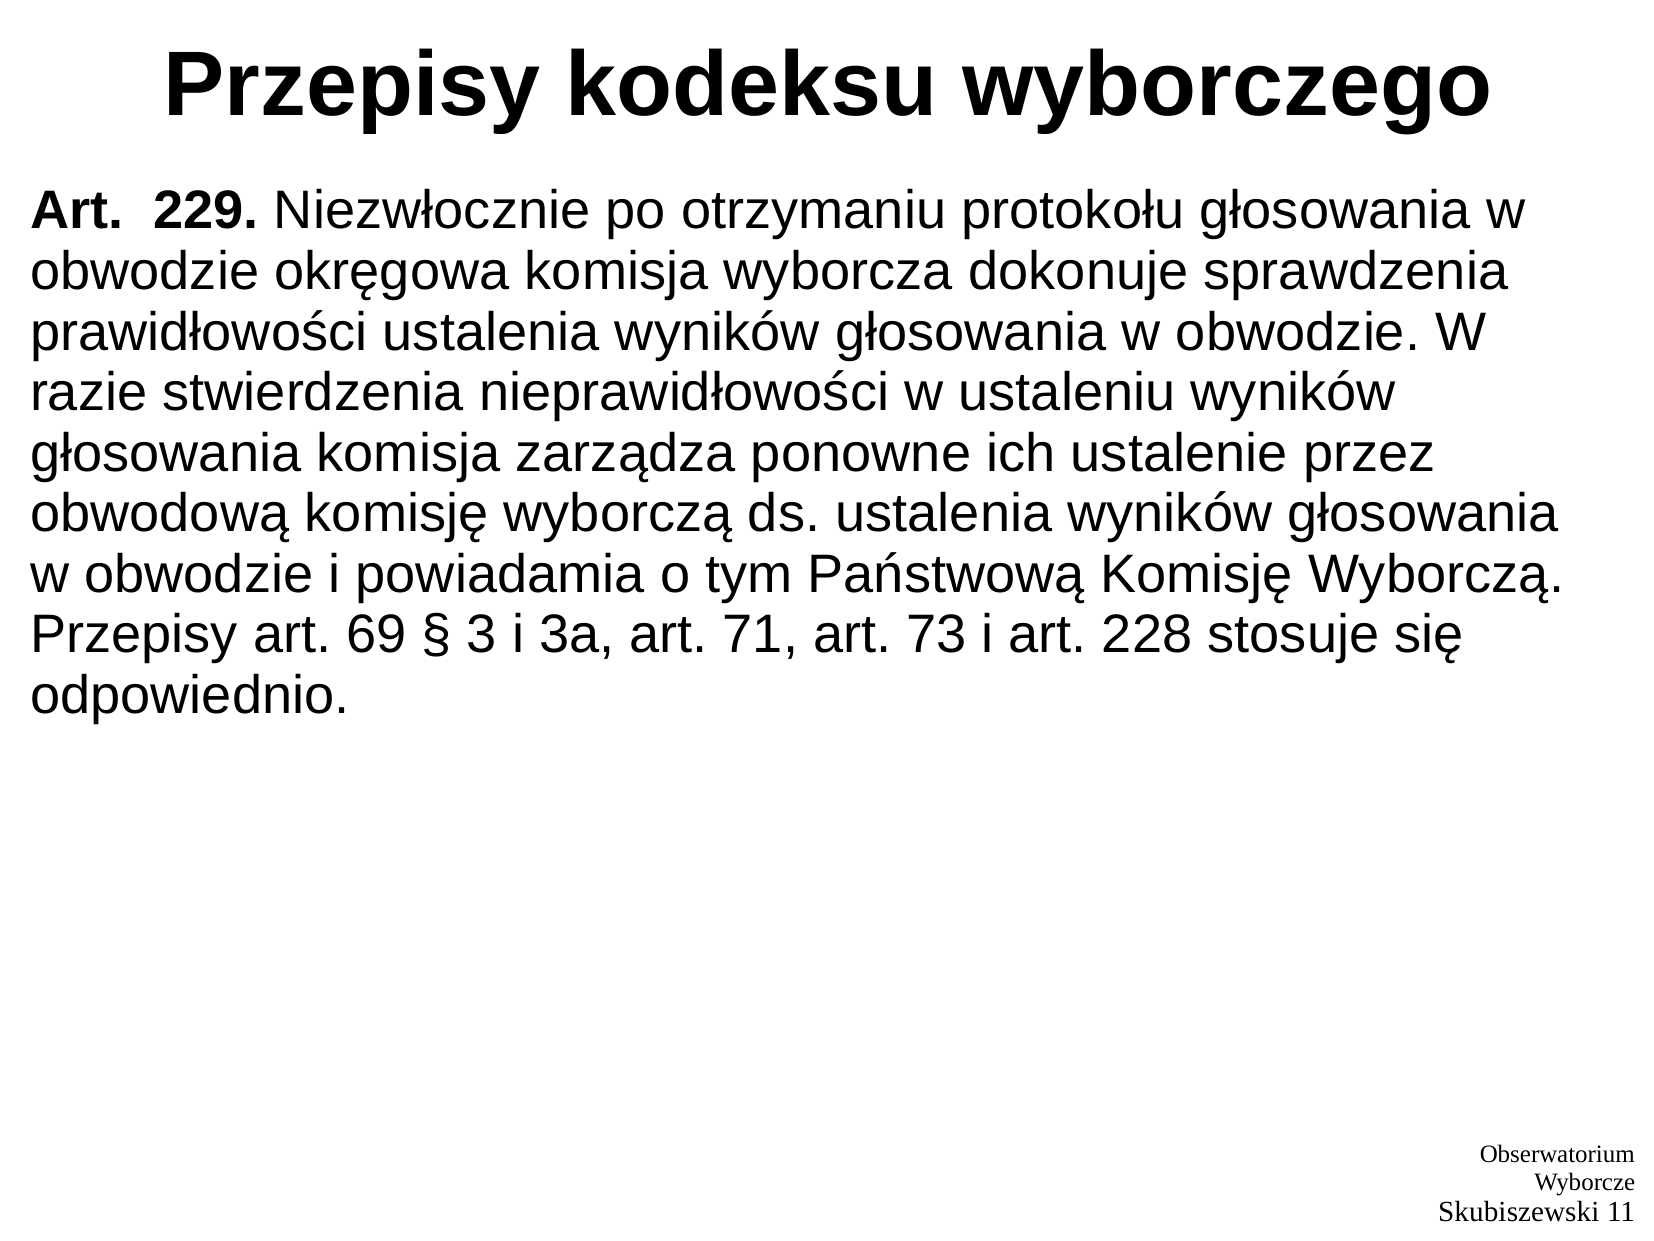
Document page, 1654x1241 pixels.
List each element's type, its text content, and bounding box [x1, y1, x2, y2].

title Przepisy kodeksu wyborczego [84, 32, 1573, 180]
list Art. 229. Niezwłocznie po otrzymaniu protokołu głosowania w obwodzie okręgowa komisja wyborcza dokonuje sprawdzenia prawidłowości ustalenia wyników głosowania w obwodzie. W razie stwierdzenia nieprawidłowości w ustaleniu wyników głosowania komisja zarządza ponowne ich ustalenie przez obwodową komisję wyborczą ds. ustalenia wyników głosowania w obwodzie i powiadamia o tym Państwową Komisję Wyborczą. Przepisy art. 69 § 3 i 3a, art. 71, art. 73 i art. 228 stosuje się odpowiednio. [30, 180, 1583, 1241]
